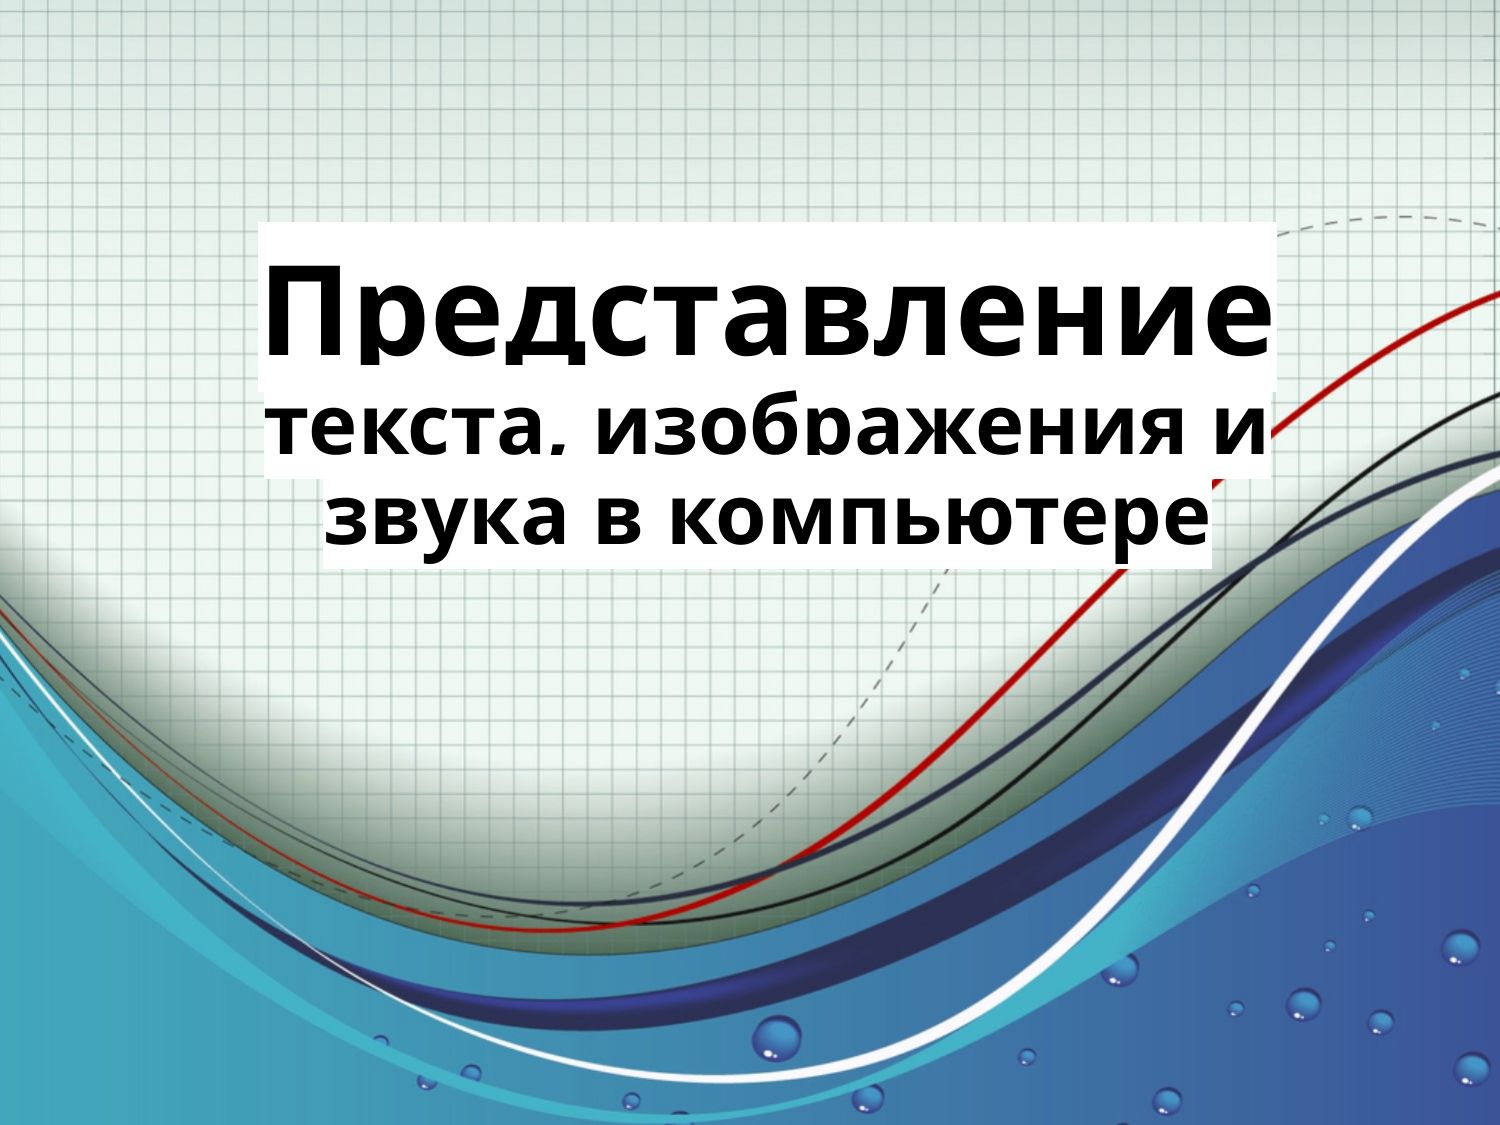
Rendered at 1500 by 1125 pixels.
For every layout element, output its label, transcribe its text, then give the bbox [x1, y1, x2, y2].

title Представление текста, изображения и звука в компьютере [129, 348, 1405, 571]
picture [0, 0, 1500, 1125]
